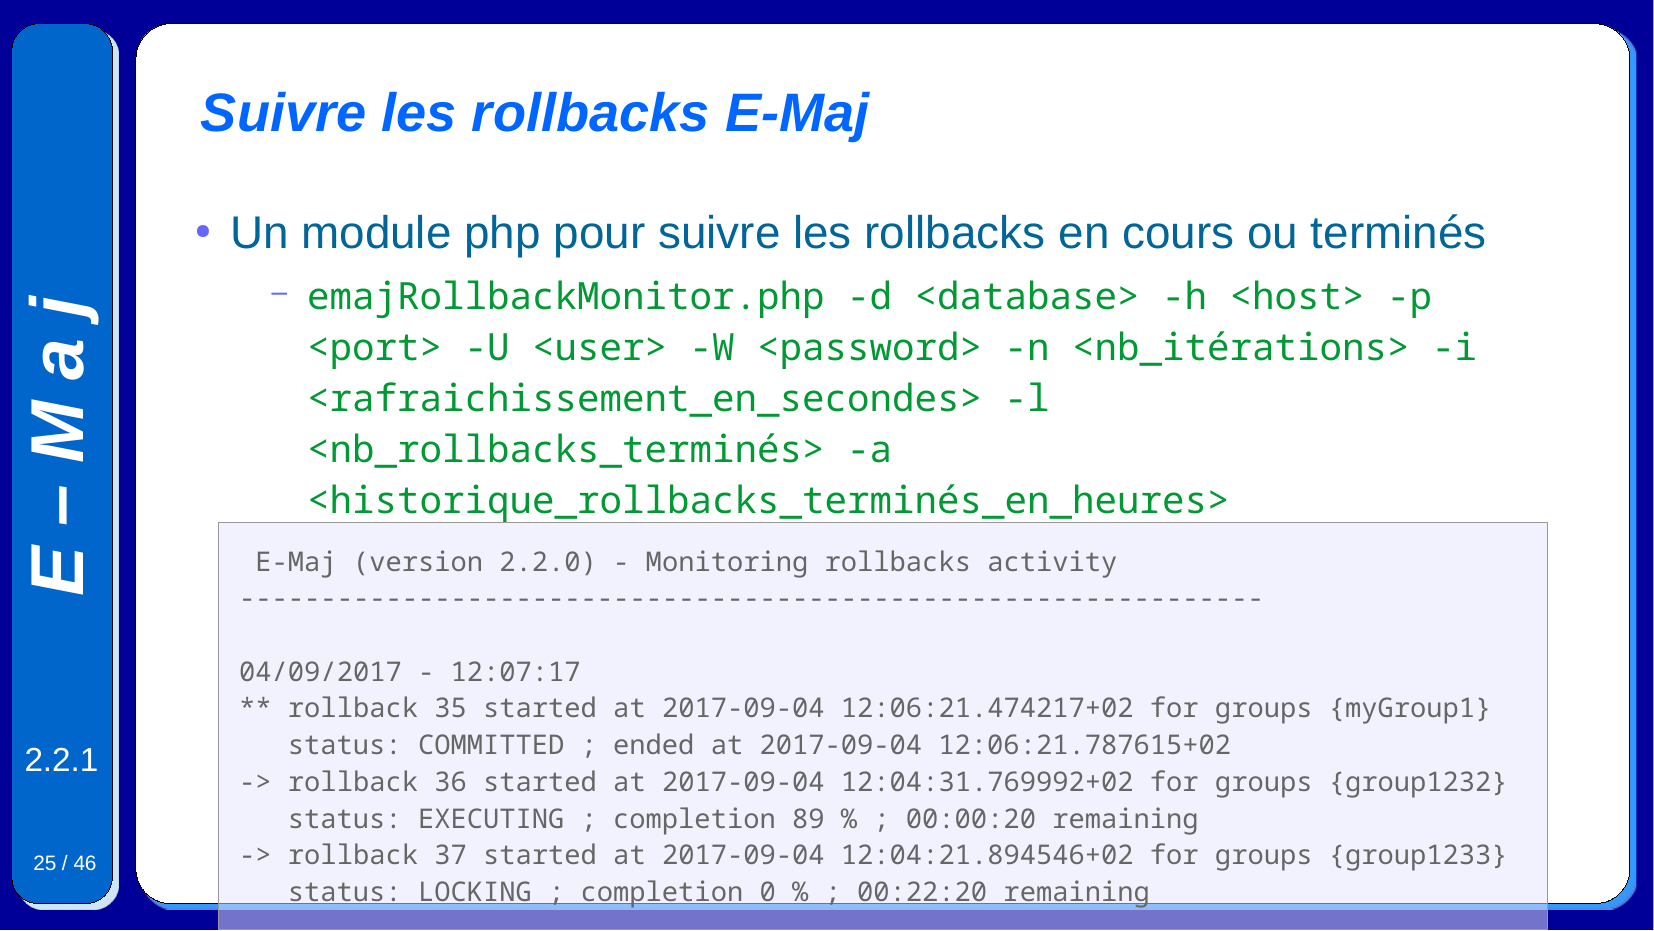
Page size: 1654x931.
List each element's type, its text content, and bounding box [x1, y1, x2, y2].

text_box E-Maj (version 2.2.0) - Monitoring rollbacks activity --------------------------------------------------------------- 04/09/2017 - 12:07:17 ** rollback 35 started at 2017-09-04 12:06:21.474217+02 for groups {myGroup1} status: COMMITTED ; ended at 2017-09-04 12:06:21.787615+02 -> rollback 36 started at 2017-09-04 12:04:31.769992+02 for groups {group1232} status: EXECUTING ; completion 89 % ; 00:00:20 remaining -> rollback 37 started at 2017-09-04 12:04:21.894546+02 for groups {group1233} status: LOCKING ; completion 0 % ; 00:22:20 remaining [218, 522, 1548, 878]
title Suivre les rollbacks E-Maj [200, 34, 1575, 191]
list Un module php pour suivre les rollbacks en cours ou terminés emajRollbackMonitor.php -d <database> -h <host> -p <port> -U <user> -W <password> -n <nb_itérations> -i <rafraichissement_en_secondes> -l <nb_rollbacks_terminés> -a <historique_rollbacks_terminés_en_heures> [177, 206, 1587, 502]
